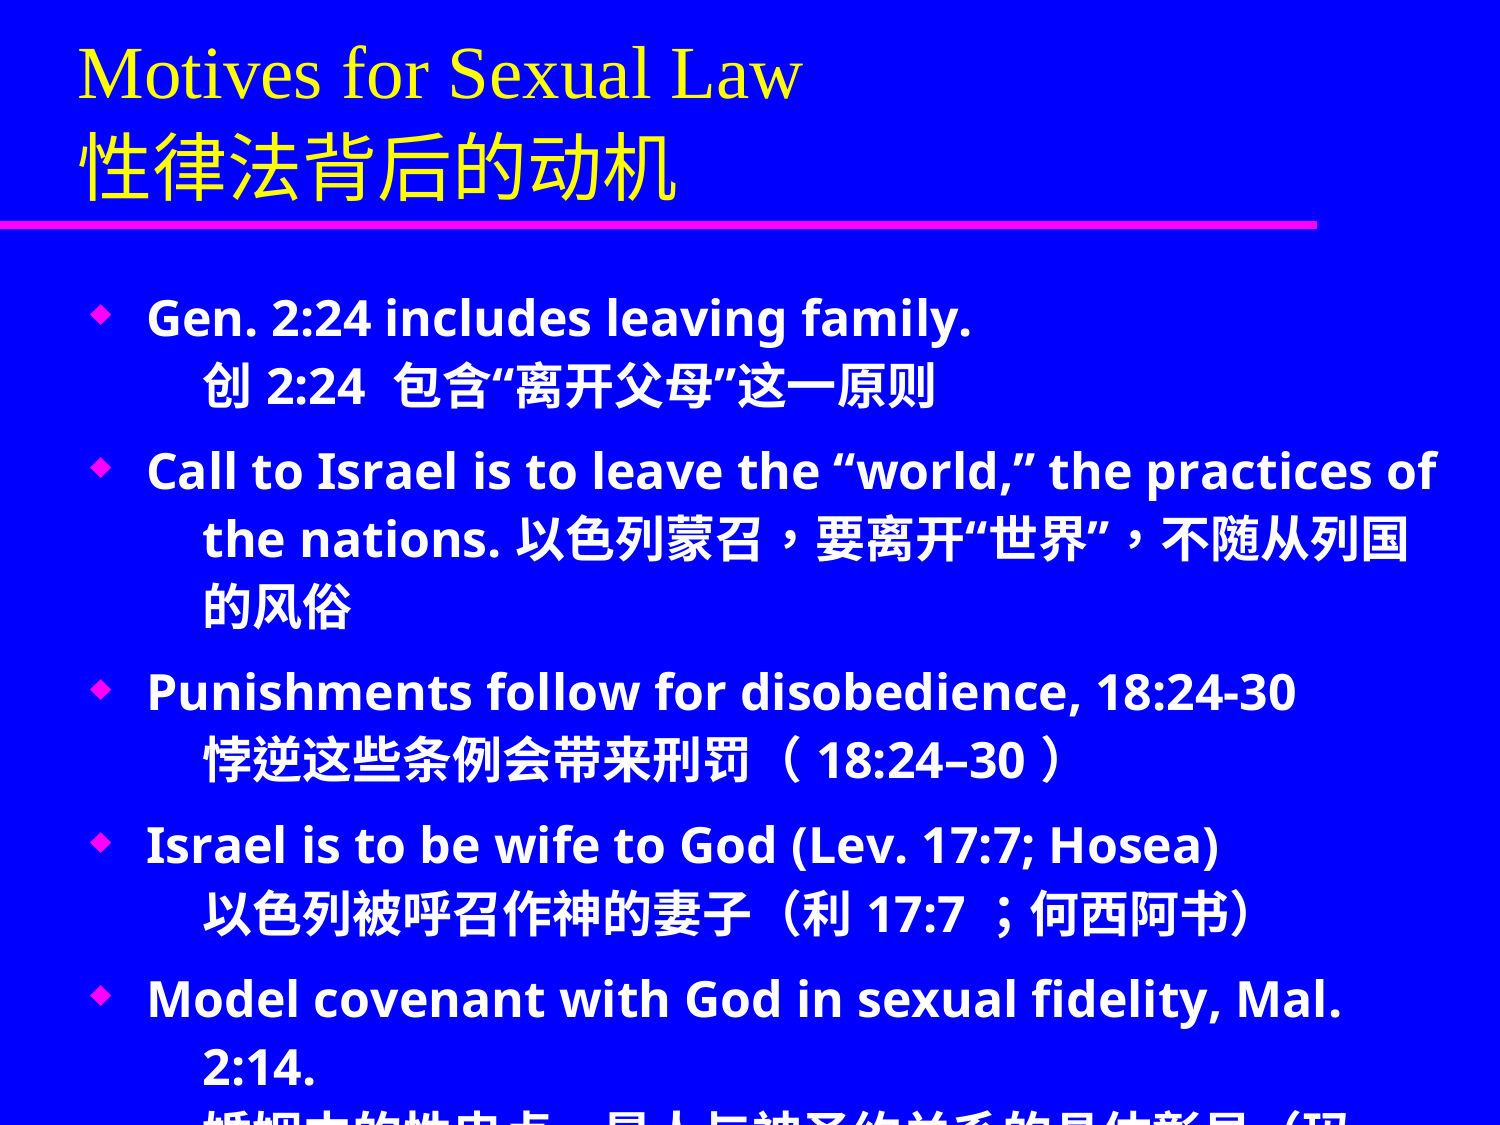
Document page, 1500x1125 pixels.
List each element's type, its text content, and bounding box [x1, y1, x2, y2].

title Motives for Sexual Law 性律法背后的动机 [62, 39, 1338, 225]
list Gen. 2:24 includes leaving family. 创2:24 包含“离开父母”这一原则 Call to Israel is to leave the “world,” the practices of the nations.以色列蒙召，要离开“世界”，不随从列国的风俗 Punishments follow for disobedience, 18:24-30 悖逆这些条例会带来刑罚（18:24–30） Israel is to be wife to God (Lev. 17:7; Hosea) 以色列被呼召作神的妻子（利17:7；何西阿书） Model covenant with God in sexual fidelity, Mal. 2:14. 婚姻中的性忠贞，是人与神圣约关系的具体彰显（玛2:14） [74, 275, 1463, 1125]
